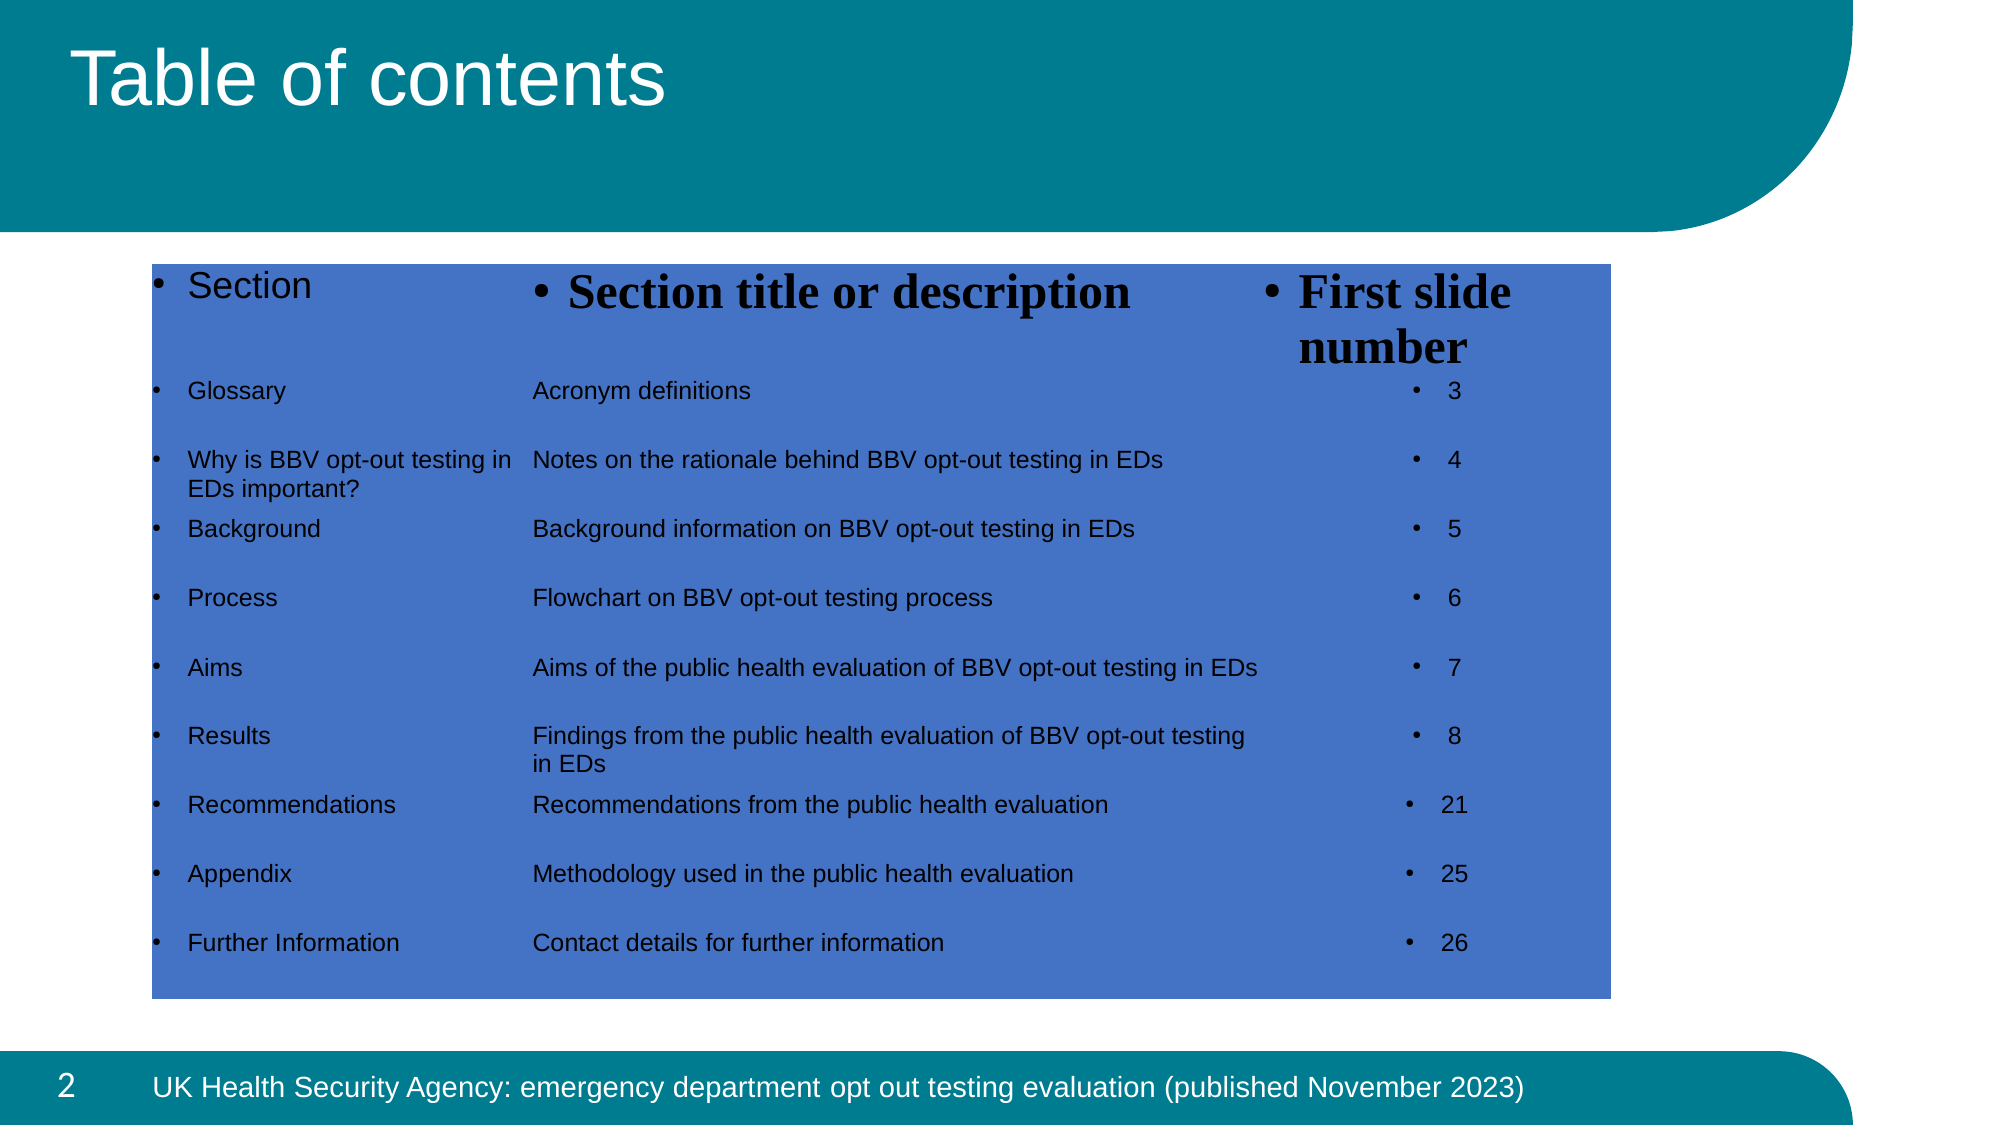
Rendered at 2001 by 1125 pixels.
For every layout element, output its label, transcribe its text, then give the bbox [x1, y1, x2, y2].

table_cell Background information on BBV opt-out testing in EDs [532, 515, 1263, 584]
text_box [41, 1053, 153, 1119]
table_cell Aims [152, 653, 532, 722]
table_cell Process [152, 584, 532, 653]
table_cell 8 [1263, 722, 1611, 791]
title Table of contents [54, 29, 1780, 189]
text_box UK Health Security Agency: emergency department opt out testing evaluation (published November 2023) [137, 1056, 1780, 1116]
table_cell Background [152, 515, 532, 584]
table_cell Aims of the public health evaluation of BBV opt-out testing in EDs [532, 653, 1263, 722]
table_cell 3 [1263, 377, 1611, 446]
table_cell Recommendations from the public health evaluation [532, 791, 1263, 860]
table_header First slide number [1263, 264, 1611, 377]
table_cell Findings from the public health evaluation of BBV opt-out testing in EDs [532, 722, 1263, 791]
table_cell Recommendations [152, 791, 532, 860]
table_cell 4 [1263, 446, 1611, 515]
table_cell Notes on the rationale behind BBV opt-out testing in EDs [532, 446, 1263, 515]
table_cell 21 [1263, 791, 1611, 860]
table_cell Further Information [152, 929, 532, 999]
table_cell 25 [1263, 860, 1611, 929]
table_header Section title or description [532, 264, 1263, 377]
table_cell Methodology used in the public health evaluation [532, 860, 1263, 929]
table_cell Glossary [152, 377, 532, 446]
table_cell 7 [1263, 653, 1611, 722]
table_cell Appendix [152, 860, 532, 929]
table_cell Results [152, 722, 532, 791]
table_cell 6 [1263, 584, 1611, 653]
table_cell Flowchart on BBV opt-out testing process [532, 584, 1263, 653]
table_cell Why is BBV opt-out testing in EDs important? [152, 446, 532, 515]
table_cell Acronym definitions [532, 377, 1263, 446]
table_cell Contact details for further information [532, 929, 1263, 999]
table_cell 26 [1263, 929, 1611, 999]
table_cell 5 [1263, 515, 1611, 584]
table_header Section [152, 264, 532, 377]
